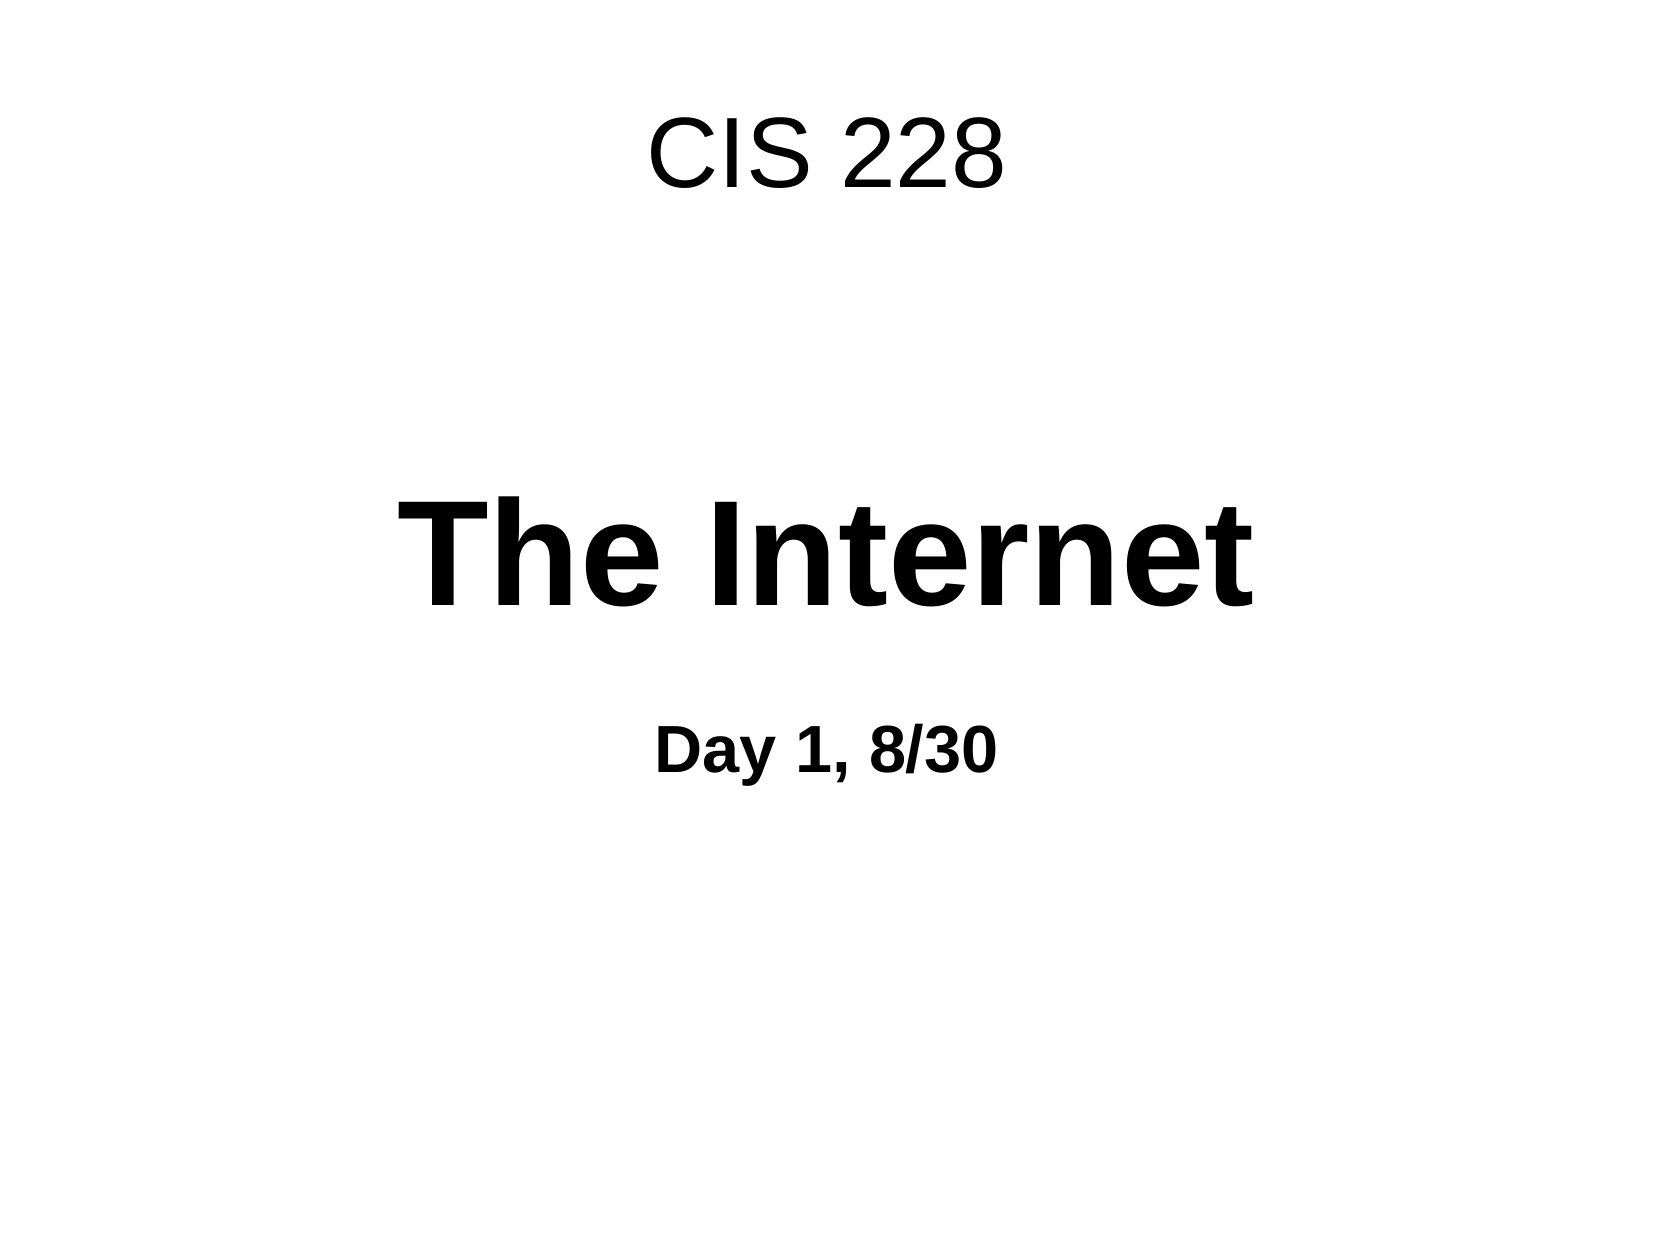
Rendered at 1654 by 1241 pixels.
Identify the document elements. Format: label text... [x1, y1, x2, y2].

subtitle The Internet Day 1, 8/30 [82, 219, 1571, 1038]
title CIS 228 [82, 49, 1571, 219]
